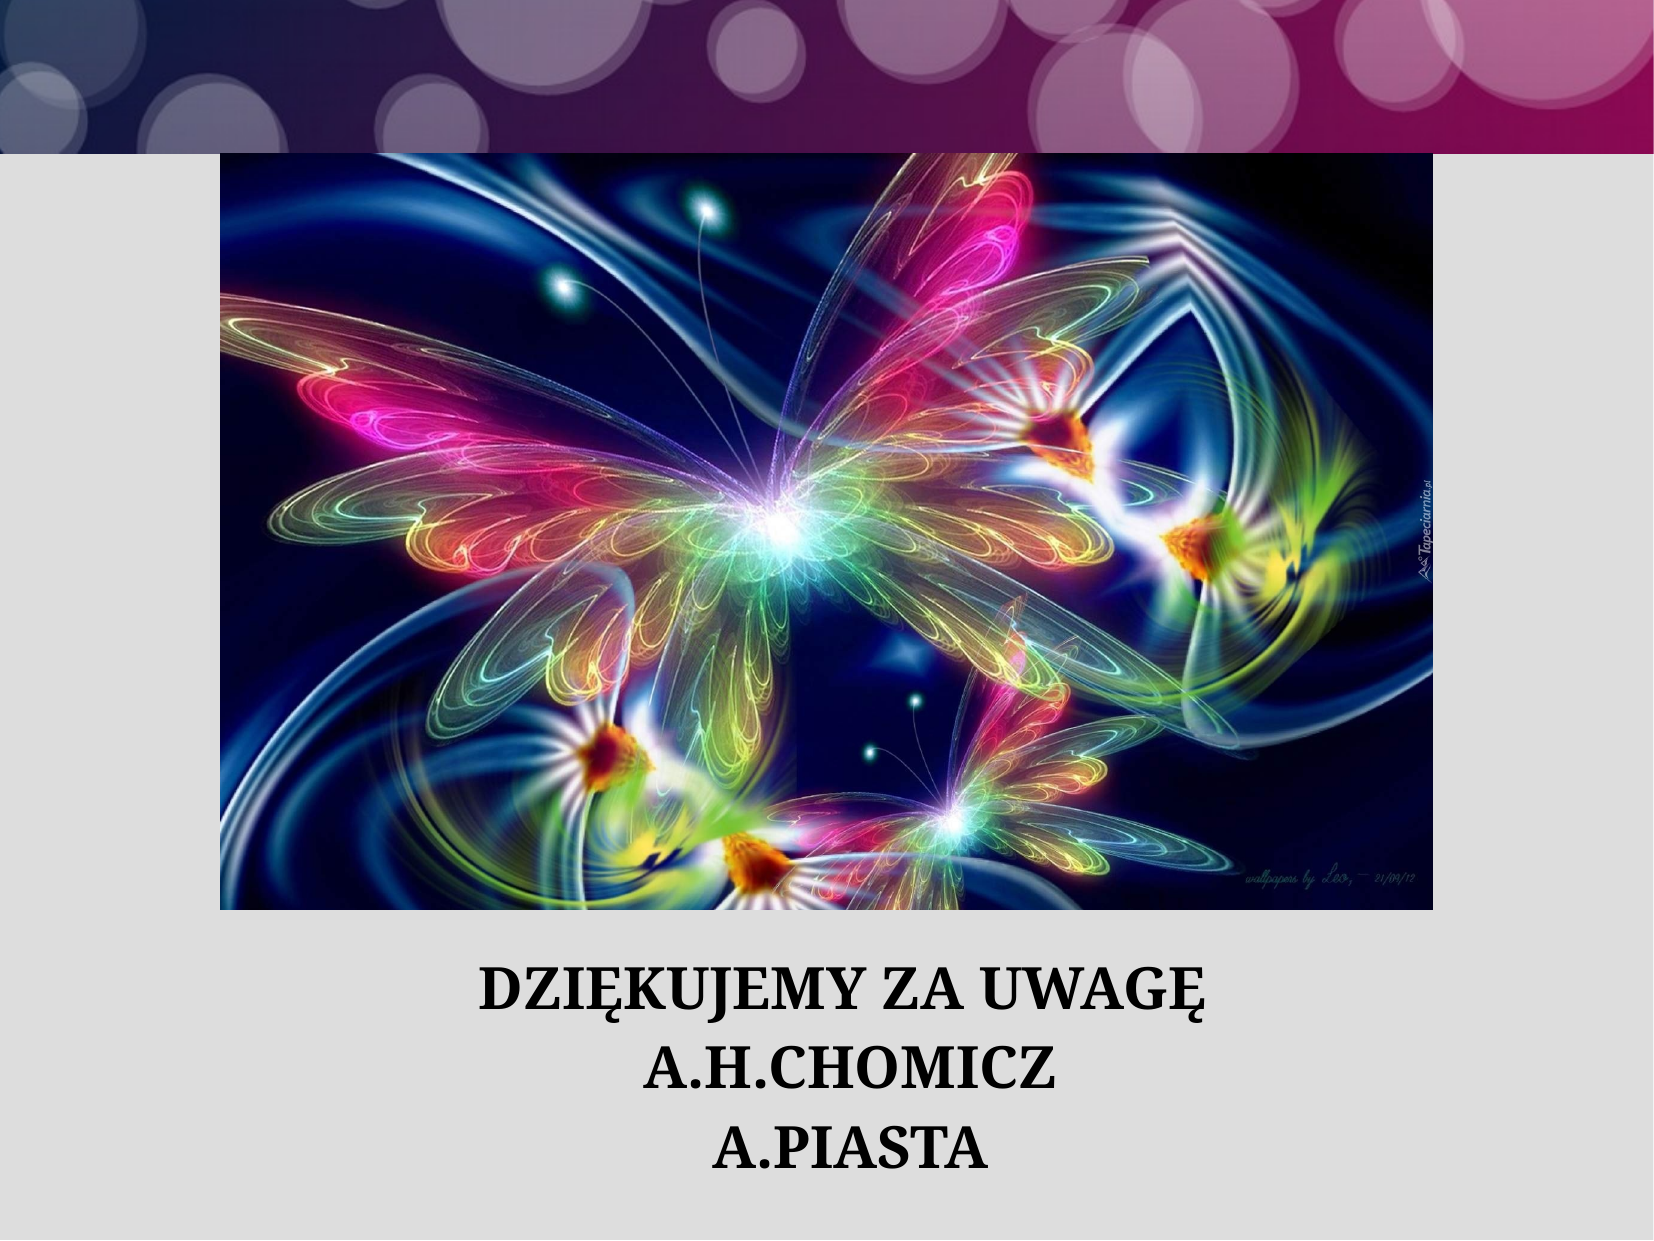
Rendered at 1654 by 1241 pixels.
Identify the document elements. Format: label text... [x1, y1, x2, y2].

picture [0, 0, 1654, 910]
title DZIĘKUJEMY ZA UWAGĘ A.H.CHOMICZ A.PIASTA [106, 978, 1595, 1154]
